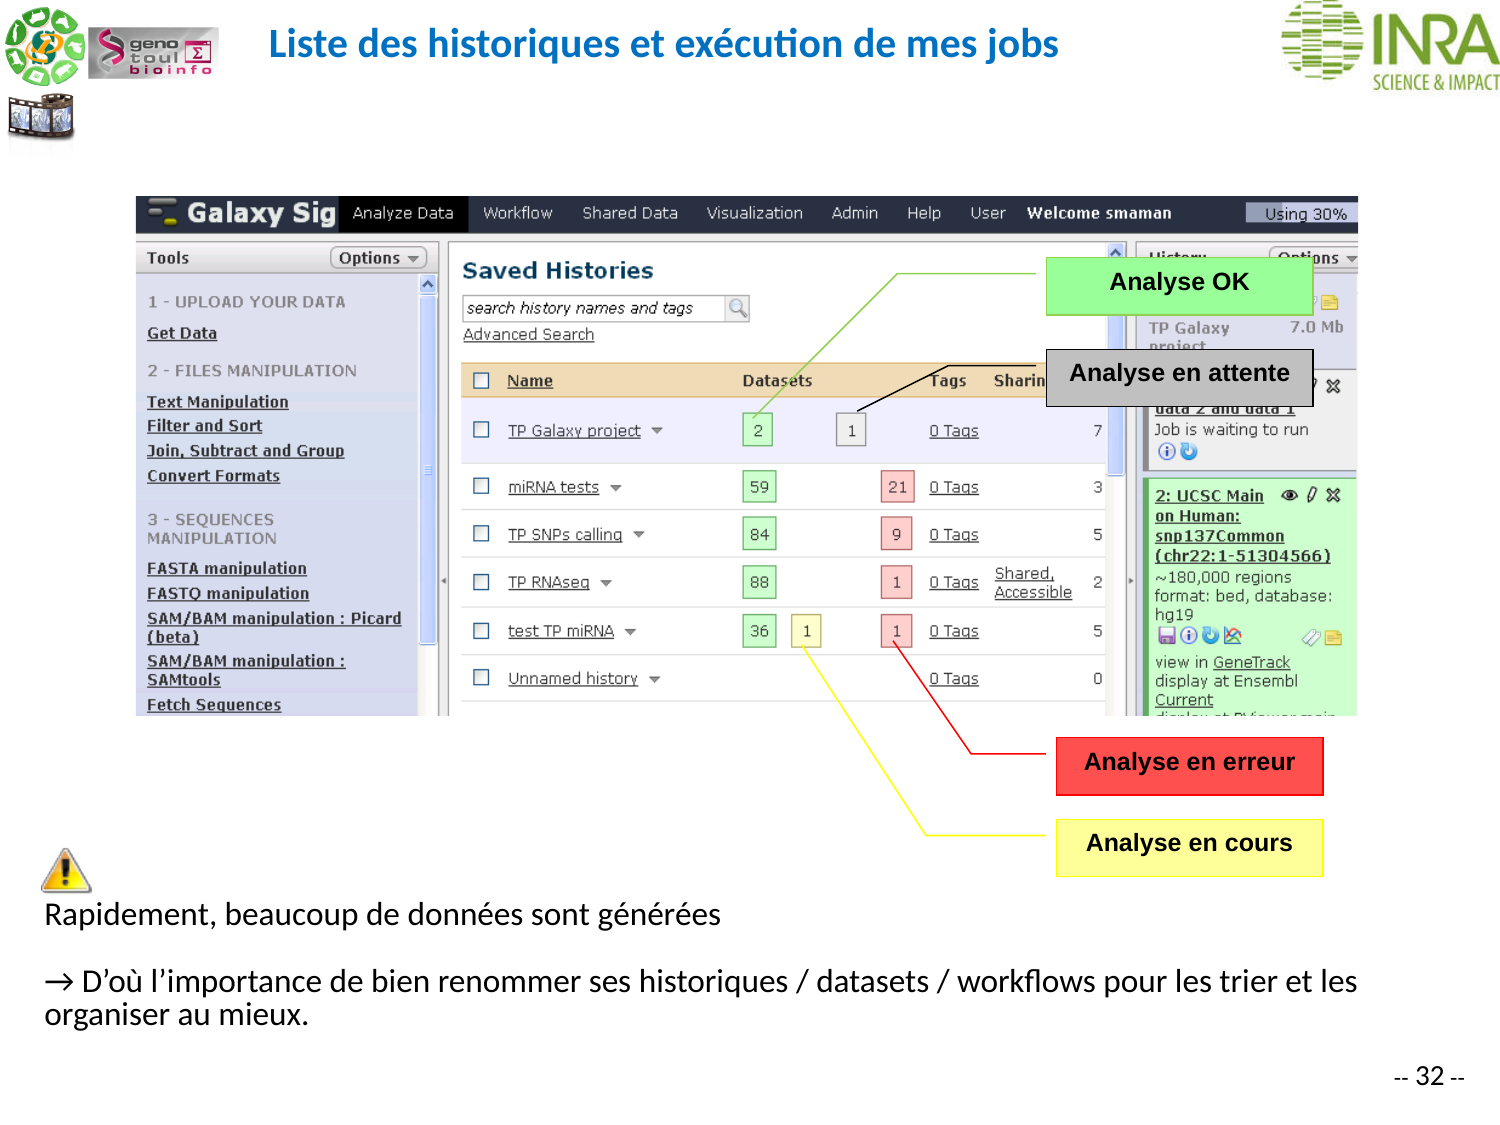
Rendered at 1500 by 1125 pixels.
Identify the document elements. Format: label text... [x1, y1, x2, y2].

text_box Analyse en erreur [1056, 738, 1323, 795]
text_box Liste des historiques et exécution de mes jobs [253, 19, 1270, 86]
picture [5, 7, 85, 86]
picture [5, 89, 77, 161]
text_box Analyse OK [1047, 258, 1313, 315]
text_box Rapidement, beaucoup de données sont générées → D’où l’importance de bien renommer ses historiques / datasets / workflows pour les trier et les organiser au mieux. [29, 893, 1477, 1113]
text_box Analyse en cours [1056, 819, 1323, 877]
picture [88, 27, 219, 79]
picture [41, 845, 92, 897]
text_box Analyse en attente [1047, 349, 1313, 407]
picture [1281, 0, 1500, 110]
picture [135, 196, 1359, 716]
